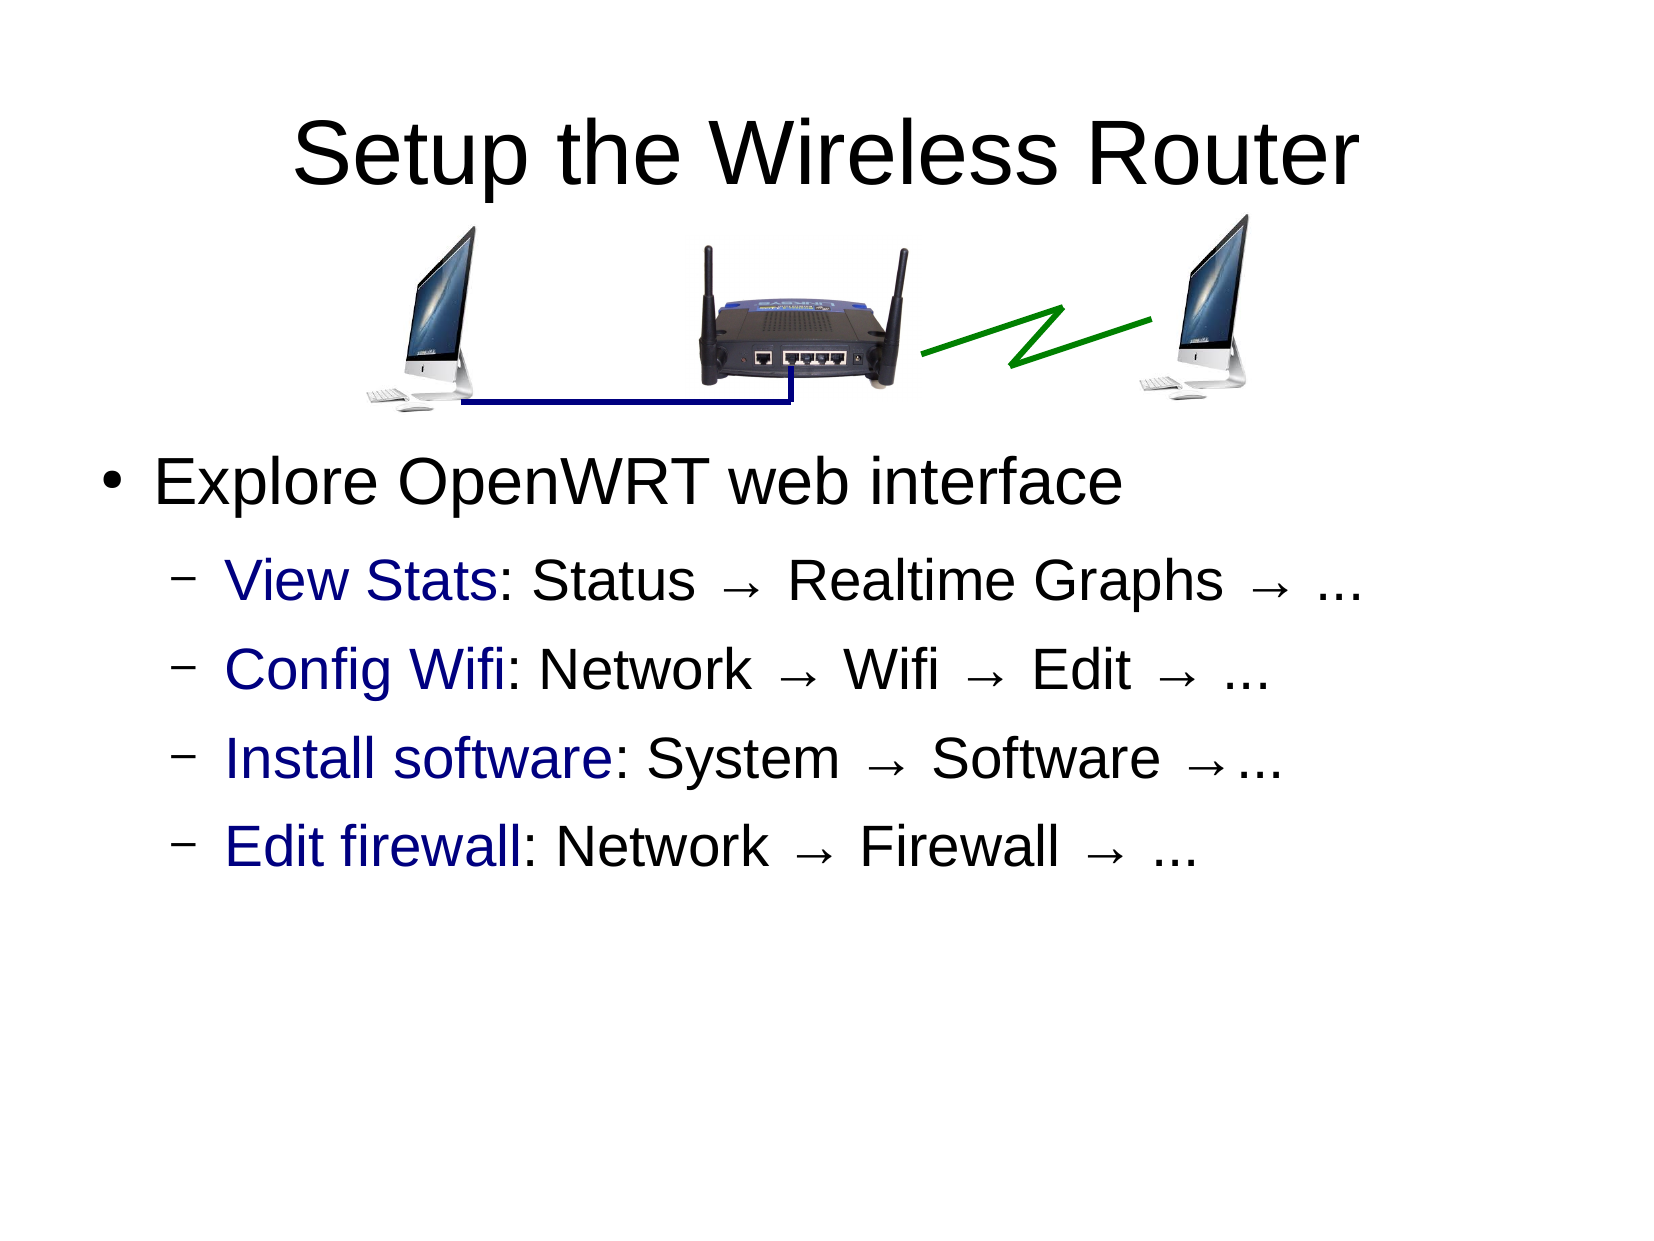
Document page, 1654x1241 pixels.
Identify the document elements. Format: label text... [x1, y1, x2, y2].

title Setup the Wireless Router [82, 49, 1571, 257]
list Explore OpenWRT web interface View Stats: Status → Realtime Graphs → ... Config Wifi: Network → Wifi → Edit → ... Install software: System → Software →... Edit firewall: Network → Firewall → ... [82, 443, 1571, 1163]
picture [360, 224, 479, 415]
picture [1133, 212, 1252, 403]
picture [685, 235, 922, 402]
